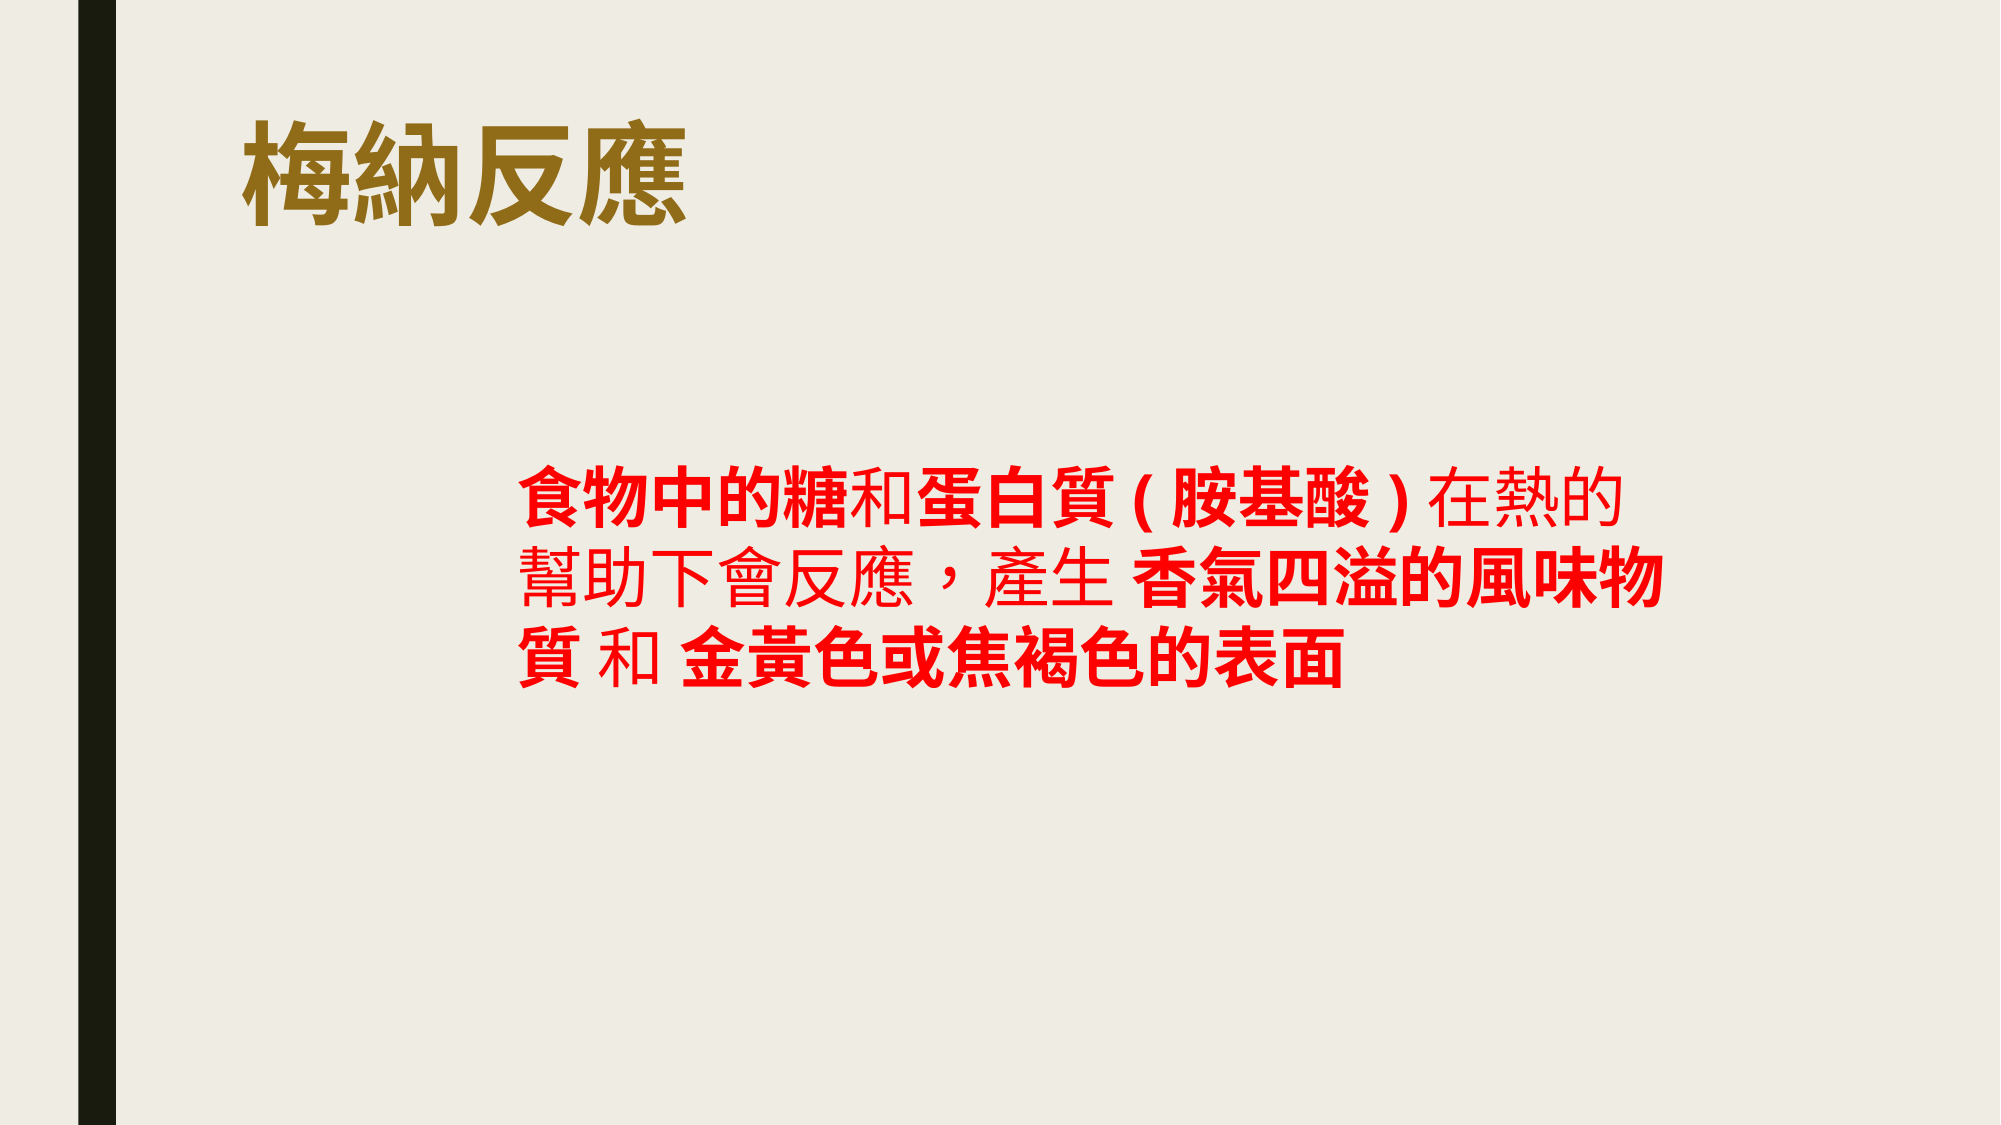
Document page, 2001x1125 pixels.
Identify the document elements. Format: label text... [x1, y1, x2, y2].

text_box 食物中的糖和蛋白質(胺基酸)在熱的幫助下會反應，產生 香氣四溢的風味物質 和 金黃色或焦褐色的表面 [501, 448, 1703, 706]
title 梅納反應 [225, 112, 1801, 357]
